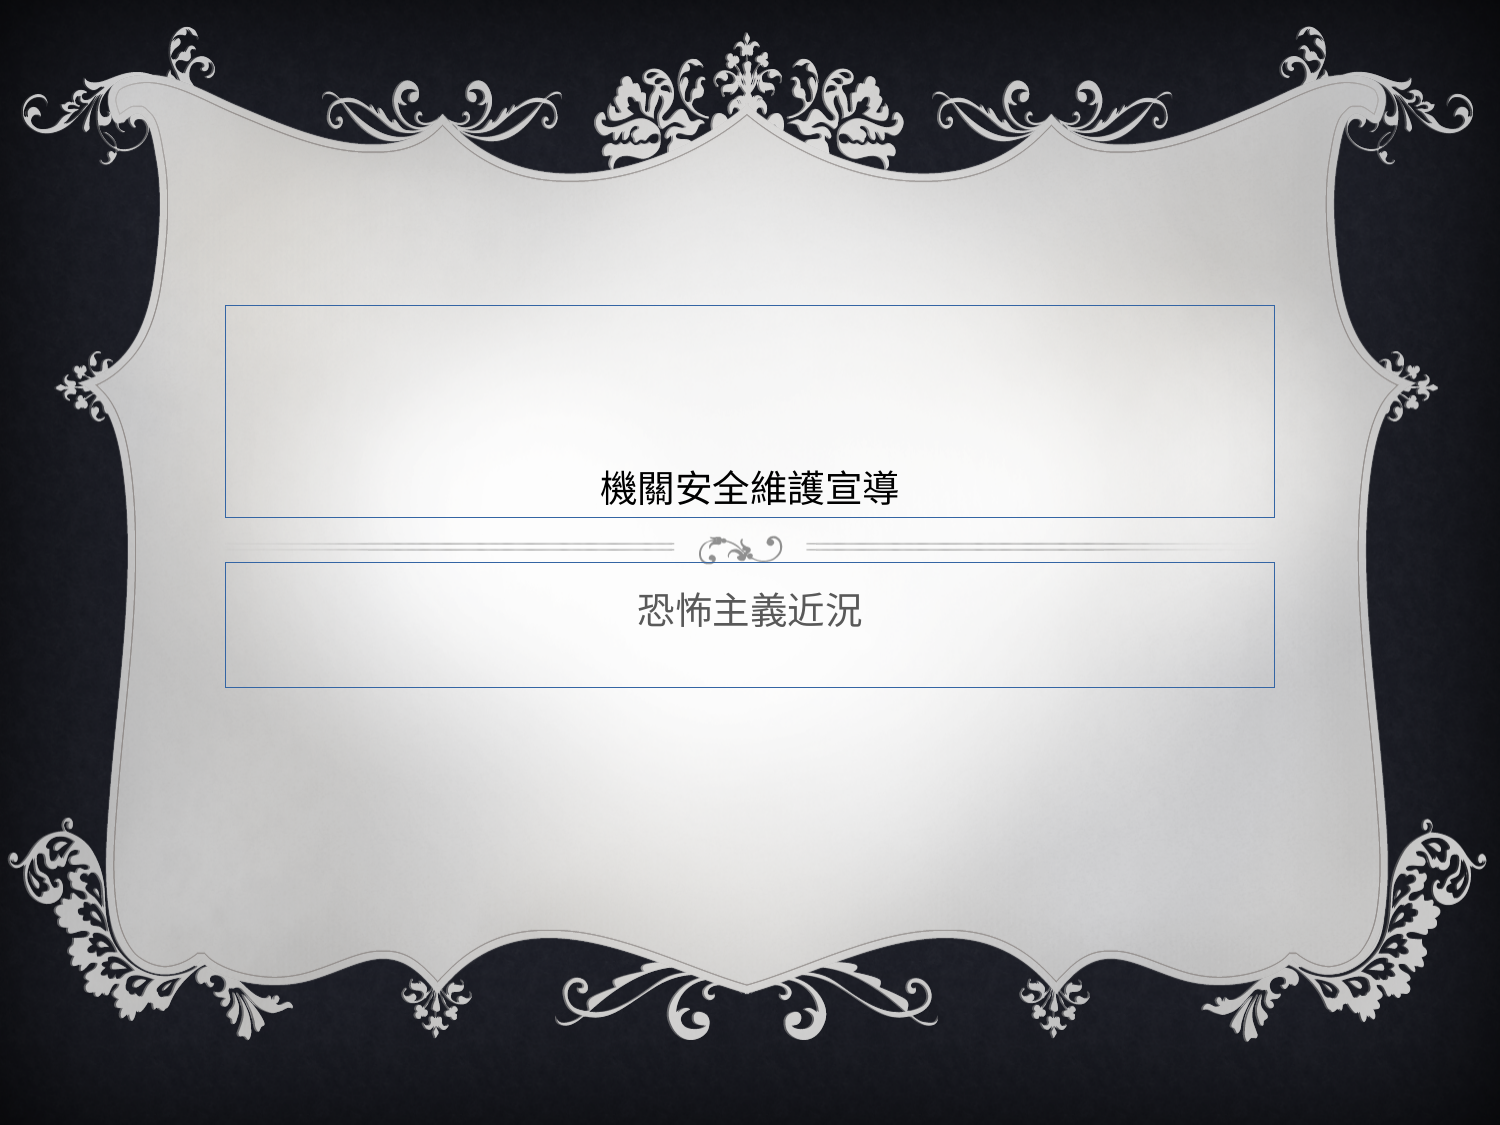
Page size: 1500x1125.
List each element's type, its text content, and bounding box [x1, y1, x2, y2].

picture [0, 0, 1500, 1125]
text_box 機關安全維護宣導 [225, 305, 1275, 518]
text_box 恐怖主義近況 [225, 562, 1275, 688]
